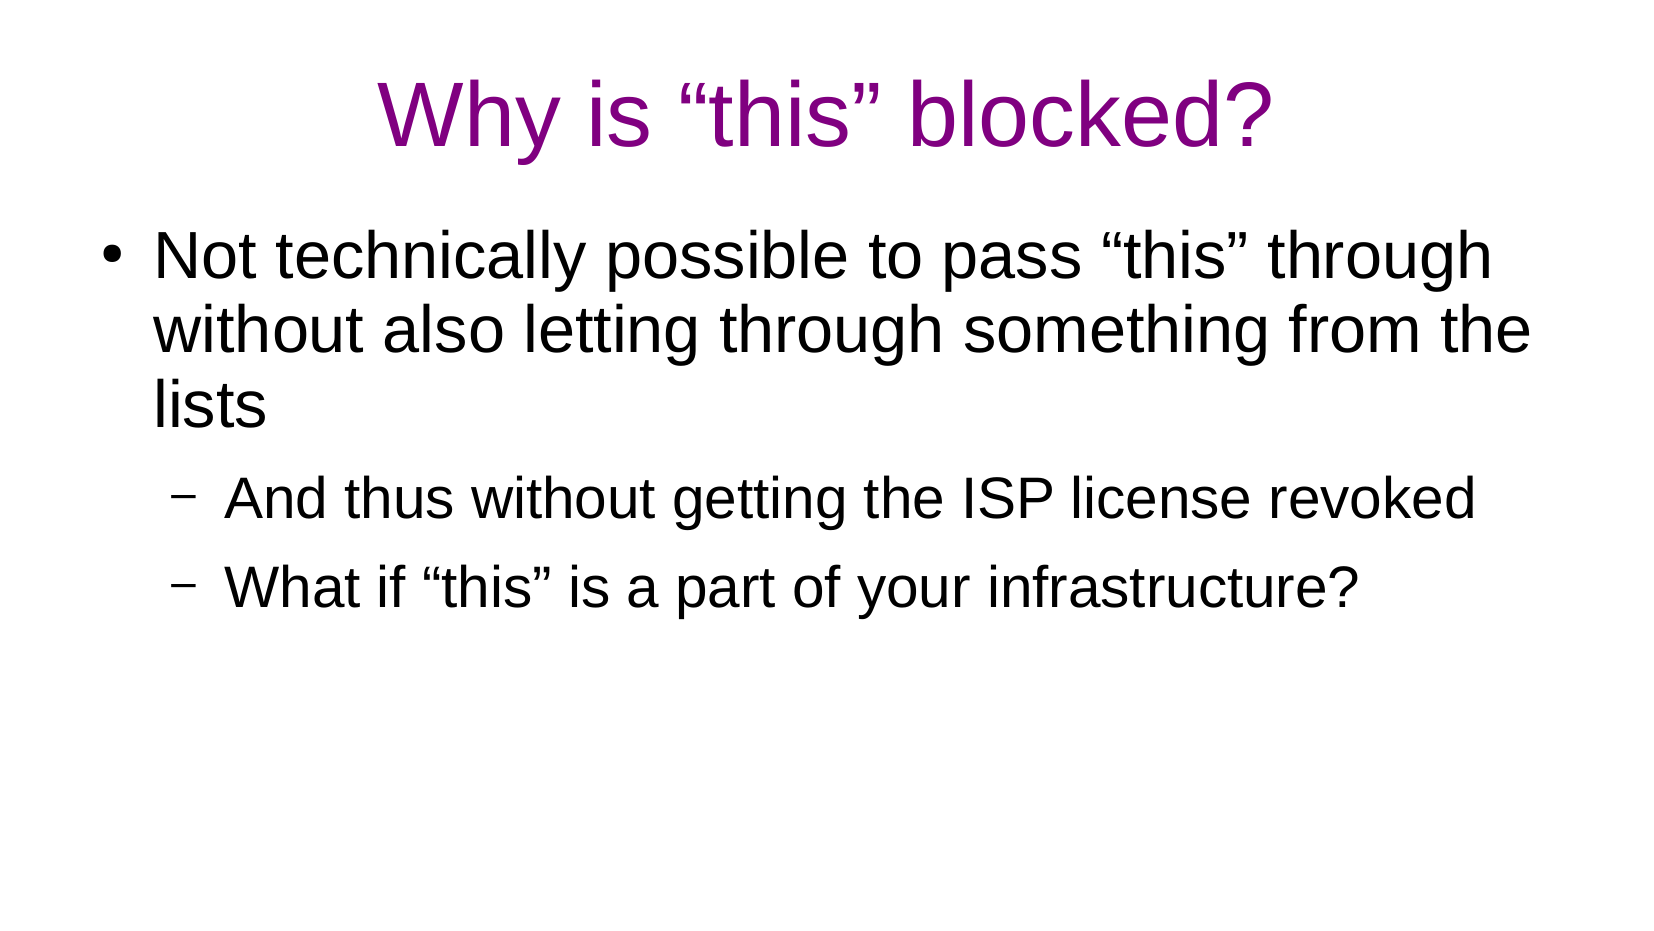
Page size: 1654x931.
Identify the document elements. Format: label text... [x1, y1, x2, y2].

title Why is “this” blocked? [82, 37, 1571, 193]
list Not technically possible to pass “this” through without also letting through something from the lists And thus without getting the ISP license revoked What if “this” is a part of your infrastructure? [82, 217, 1571, 757]
